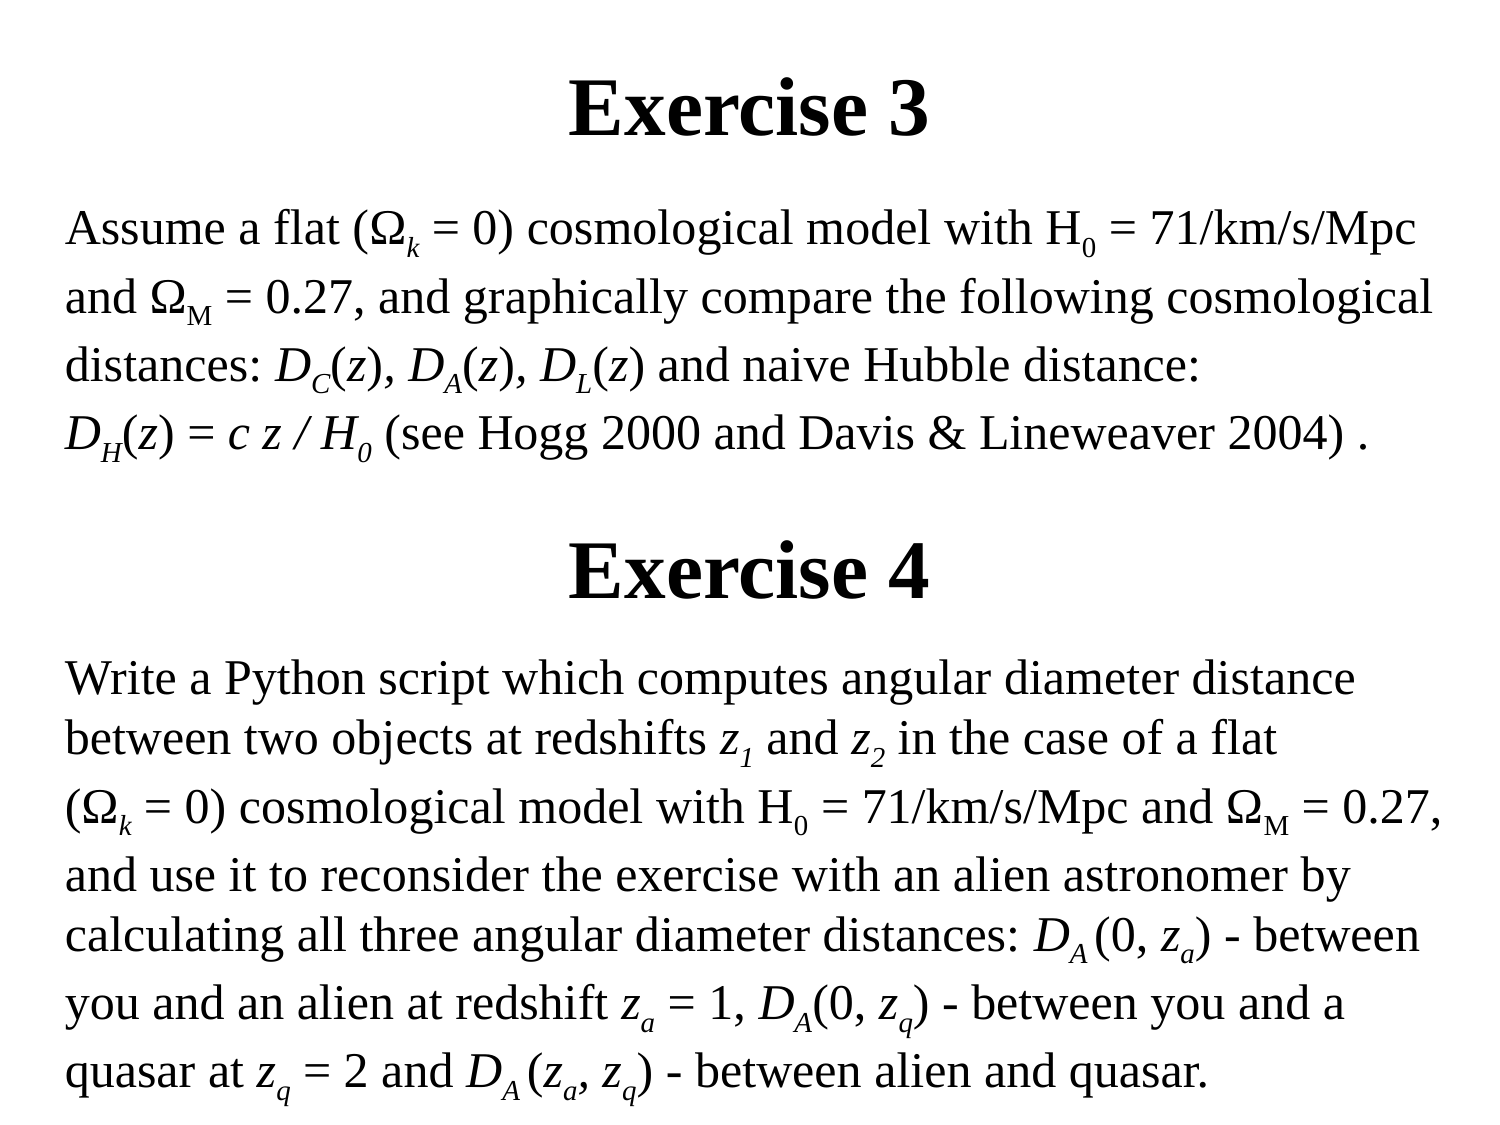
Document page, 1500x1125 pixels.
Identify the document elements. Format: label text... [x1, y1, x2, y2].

text_box Write a Python script which computes angular diameter distance between two objects at redshifts z1 and z2 in the case of a flat (Ωk = 0) cosmological model with H0 = 71/km/s/Mpc and ΩM = 0.27, and use it to reconsider the exercise with an alien astronomer by calculating all three angular diameter distances: DA (0, za) - between you and an alien at redshift za = 1, DA(0, zq) - between you and a quasar at zq = 2 and DA (za, zq) - between alien and quasar. [49, 637, 1475, 1114]
text_box Exercise 3 [74, 37, 1425, 168]
text_box Assume a flat (Ωk = 0) cosmological model with H0 = 71/km/s/Mpc and ΩM = 0.27, and graphically compare the following cosmological distances: DC(z), DA(z), DL(z) and naive Hubble distance: DH(z) = c z / H0 (see Hogg 2000 and Davis & Lineweaver 2004) . [49, 187, 1475, 476]
text_box Exercise 4 [74, 499, 1425, 630]
